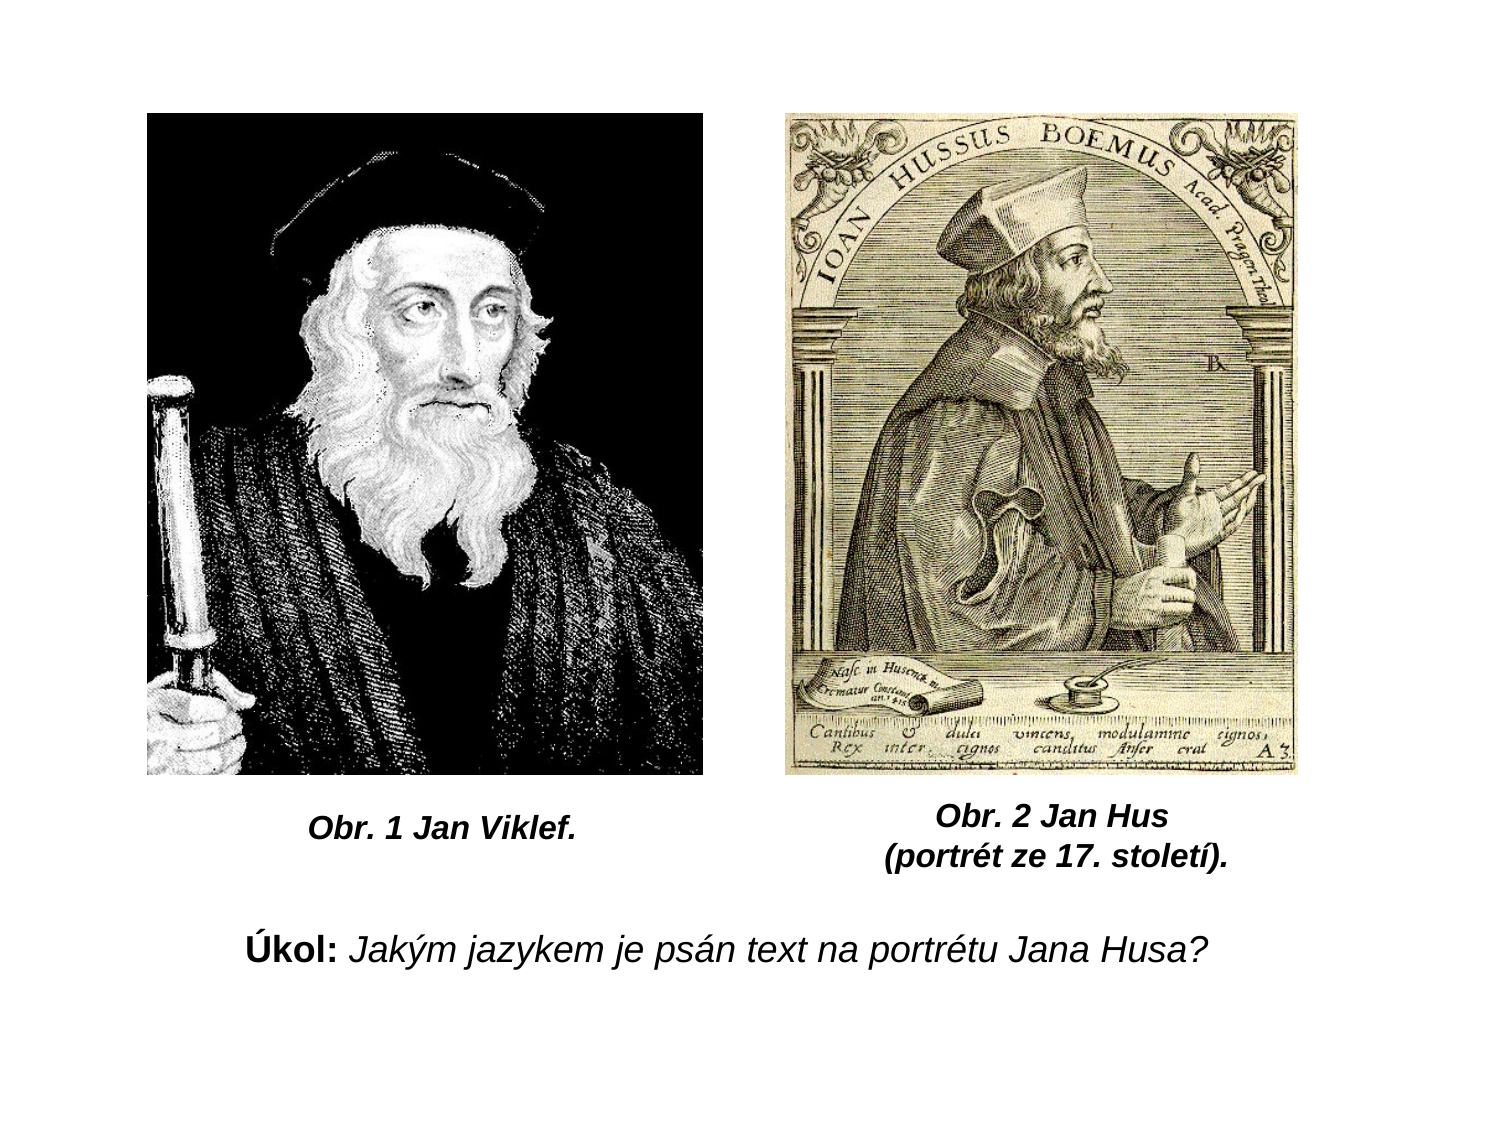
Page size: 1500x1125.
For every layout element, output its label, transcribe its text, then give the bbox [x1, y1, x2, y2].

picture [785, 113, 1298, 775]
text_box Úkol: Jakým jazykem je psán text na portrétu Jana Husa? [230, 916, 1341, 978]
text_box Obr. 1 Jan Viklef. [171, 798, 715, 855]
text_box Obr. 2 Jan Hus (portrét ze 17. století). [785, 786, 1329, 883]
picture [147, 113, 703, 775]
